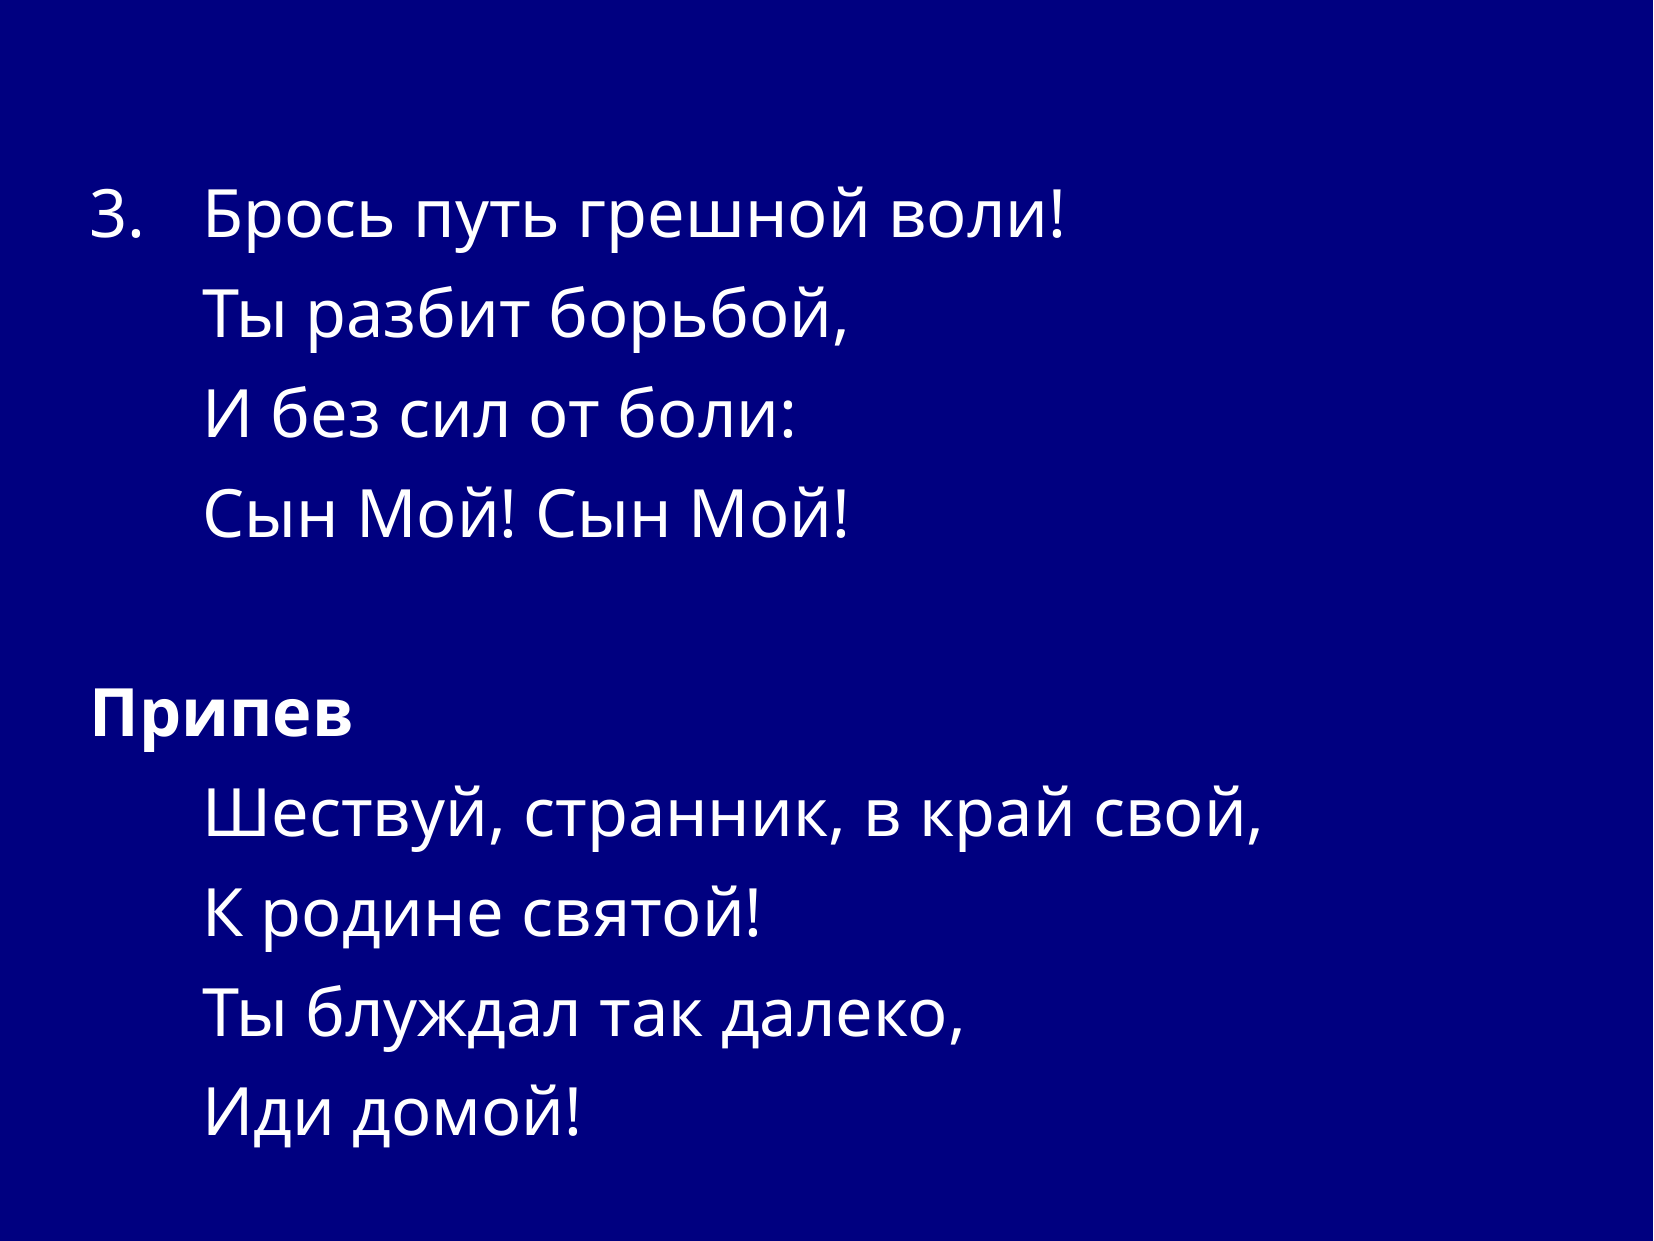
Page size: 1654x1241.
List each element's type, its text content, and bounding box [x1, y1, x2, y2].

text_box 3. Брось путь грешной воли! Ты разбит борьбой, И без сил от боли: Сын Мой! Сын Мой! Припев Шествуй, странник, в край свой, К родине святой! Ты блуждал так далеко, Иди домой! [75, 150, 1576, 1163]
